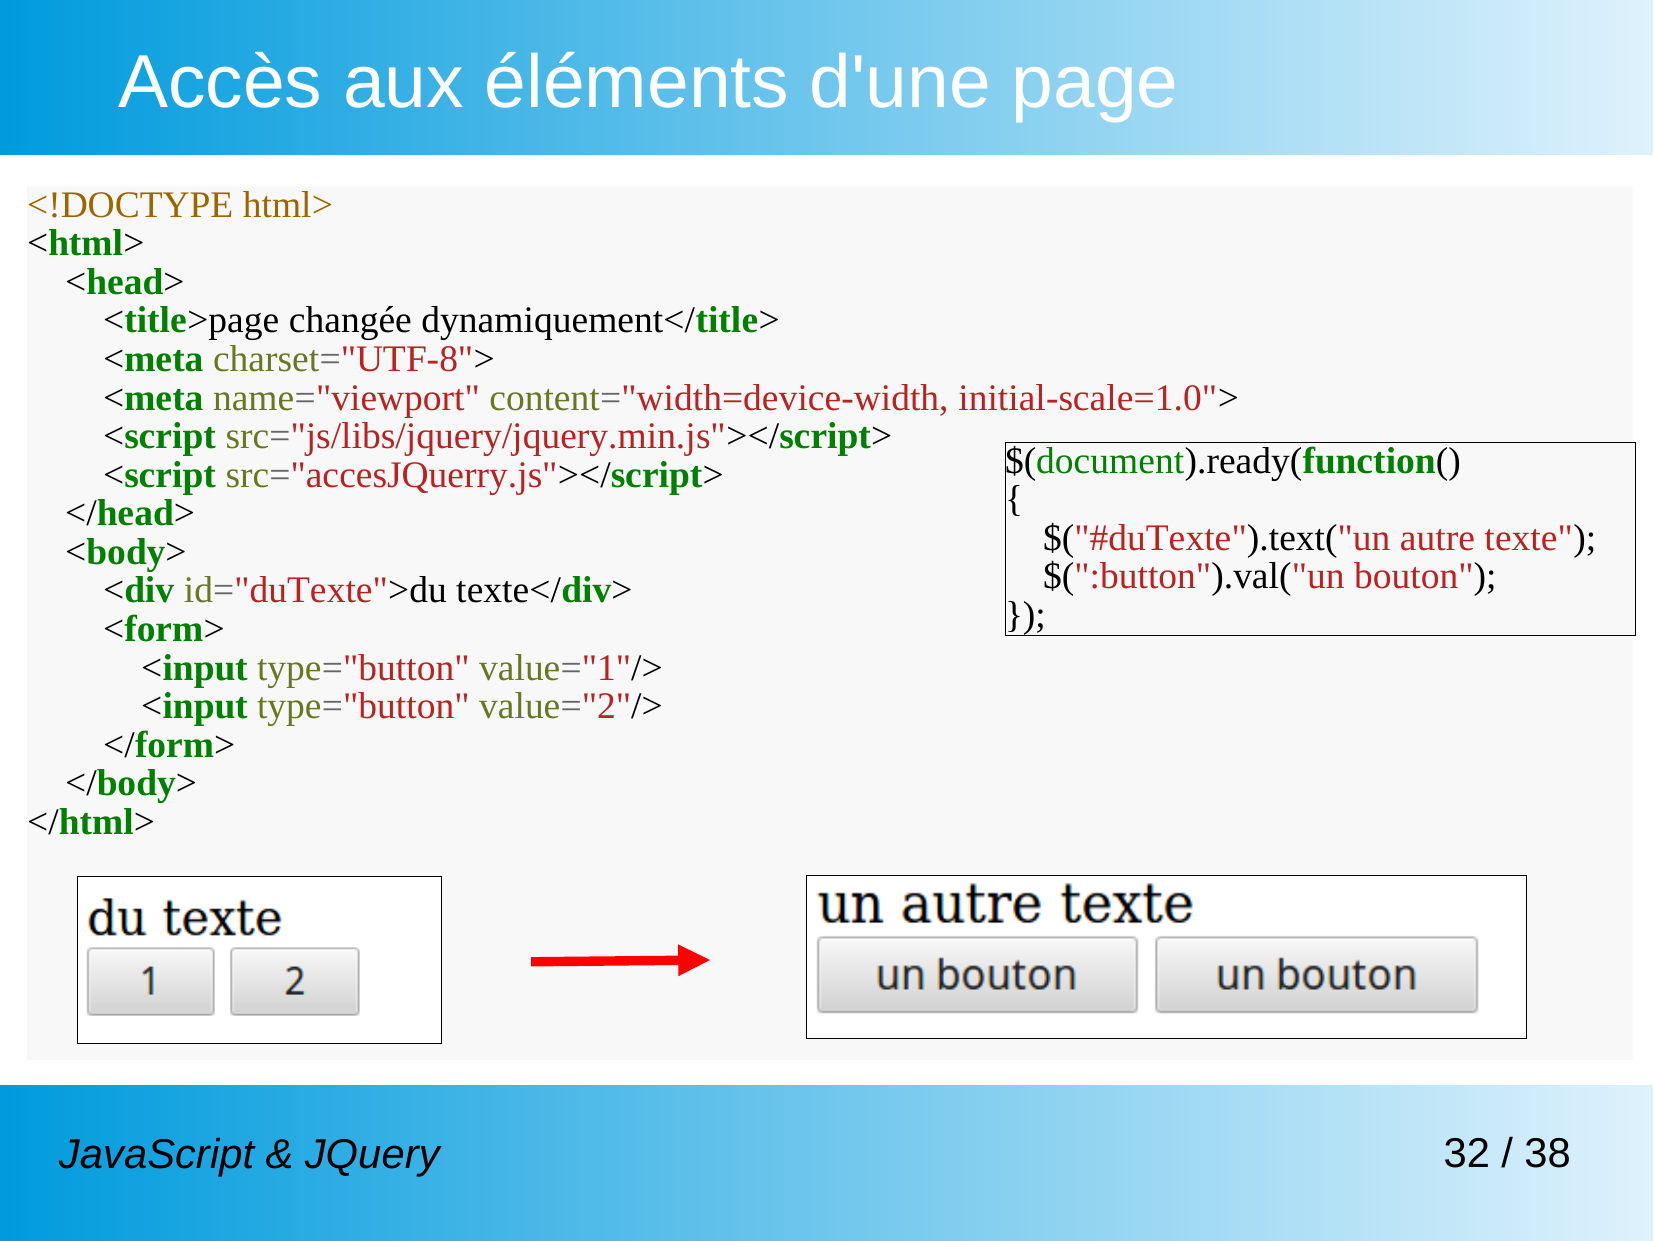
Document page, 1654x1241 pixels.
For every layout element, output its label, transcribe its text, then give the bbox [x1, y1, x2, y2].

text_box $(document).ready(function() { $("#duTexte").text("un autre texte"); $(":button").val("un bouton"); }); [1005, 442, 1636, 636]
text_box <!DOCTYPE html> <html> <head> <title>page changée dynamiquement</title> <meta charset="UTF-8"> <meta name="viewport" content="width=device-width, initial-scale=1.0"> <script src="js/libs/jquery/jquery.min.js"></script> <script src="accesJQuerry.js"></script> </head> <body> <div id="duTexte">du texte</div> <form> <input type="button" value="1"/> <input type="button" value="2"/> </form> </body> </html> [27, 186, 1633, 1061]
picture [77, 876, 442, 1044]
title Accès aux éléments d'une page [47, 28, 1536, 134]
picture [806, 874, 1527, 1039]
